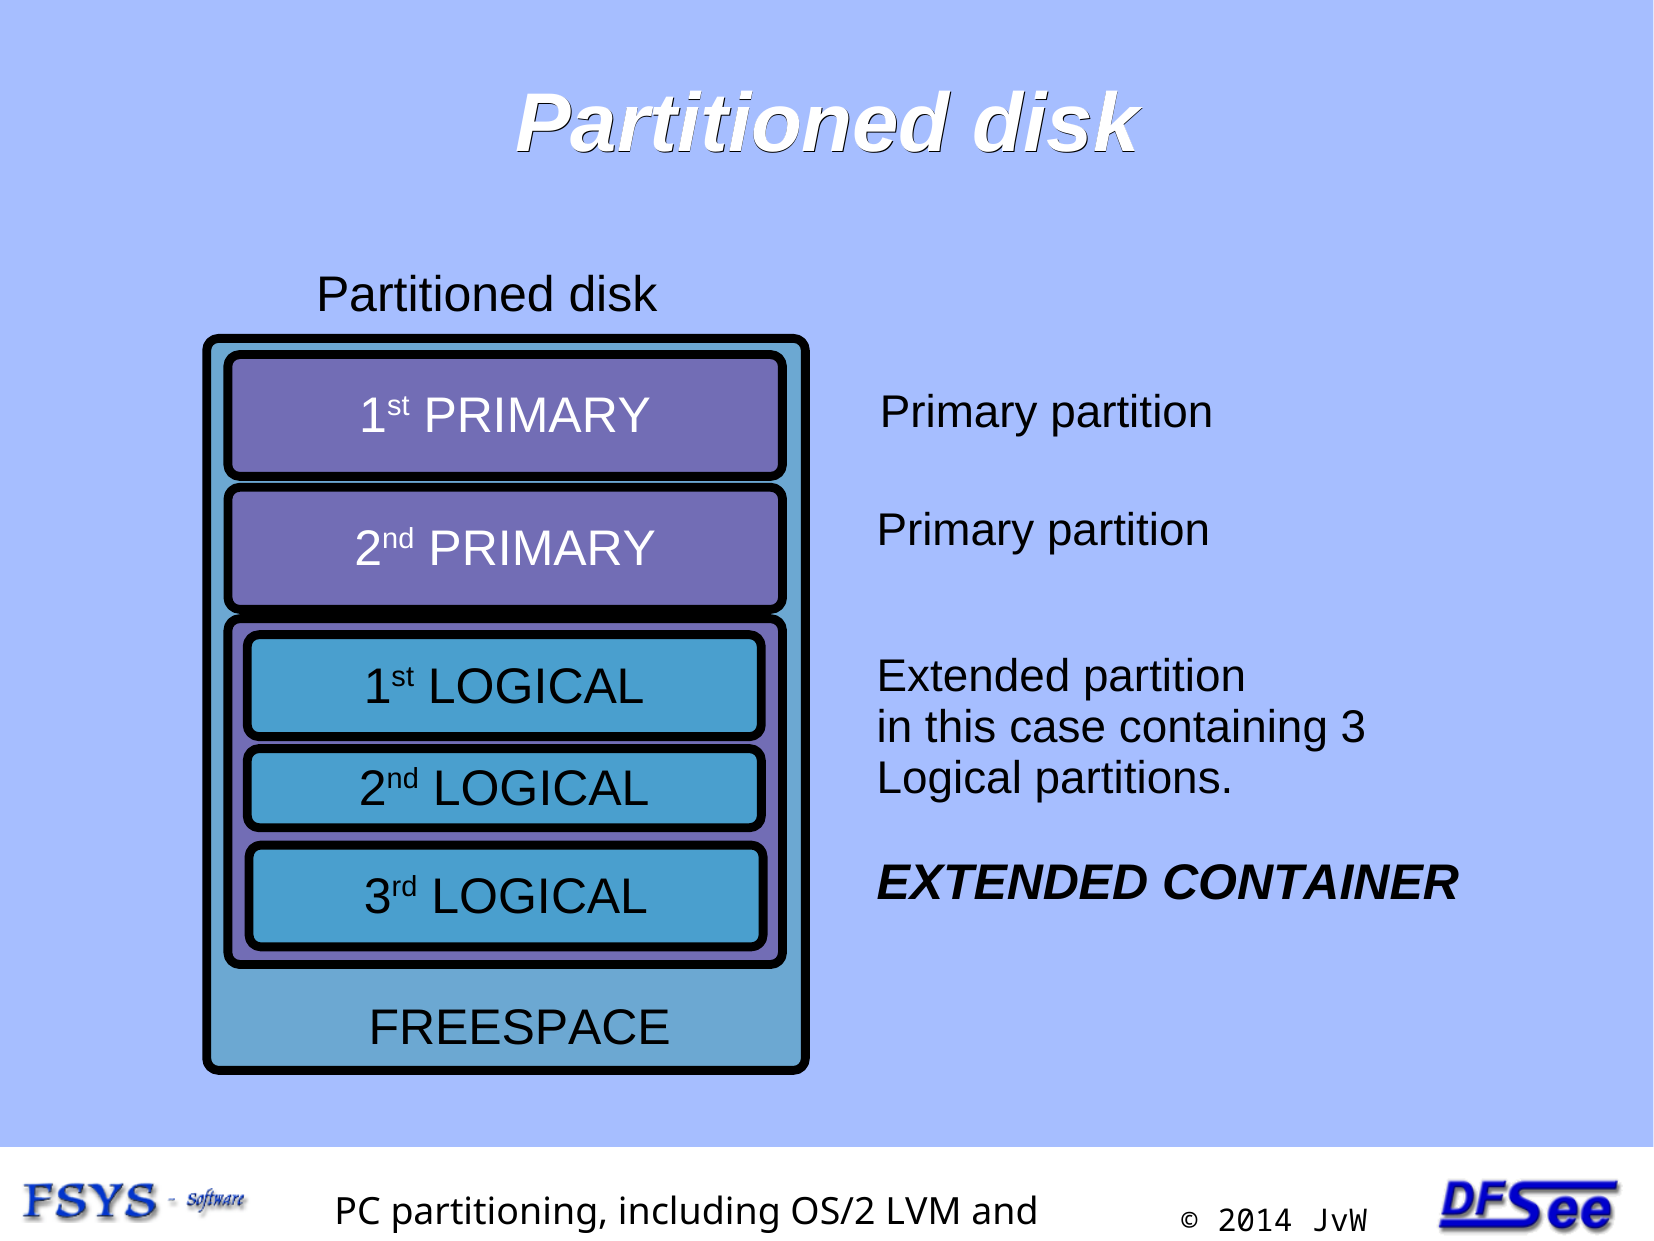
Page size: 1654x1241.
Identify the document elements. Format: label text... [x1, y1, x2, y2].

text_box 1st PRIMARY [227, 354, 783, 477]
text_box Partitioned disk [315, 265, 658, 338]
text_box Primary partition [879, 385, 1214, 443]
title Partitioned disk [121, 19, 1534, 227]
text_box [206, 338, 806, 1071]
picture [18, 1178, 254, 1223]
text_box FREESPACE [368, 999, 671, 1087]
text_box Primary partition [876, 503, 1211, 562]
text_box Extended partition in this case containing 3 Logical partitions. EXTENDED CONTAINER [876, 649, 1460, 940]
text_box 2nd LOGICAL [247, 748, 762, 828]
picture [1434, 1177, 1623, 1241]
text_box 1st LOGICAL [247, 634, 762, 737]
text_box 3rd LOGICAL [249, 845, 764, 947]
text_box 2nd PRIMARY [227, 487, 783, 610]
